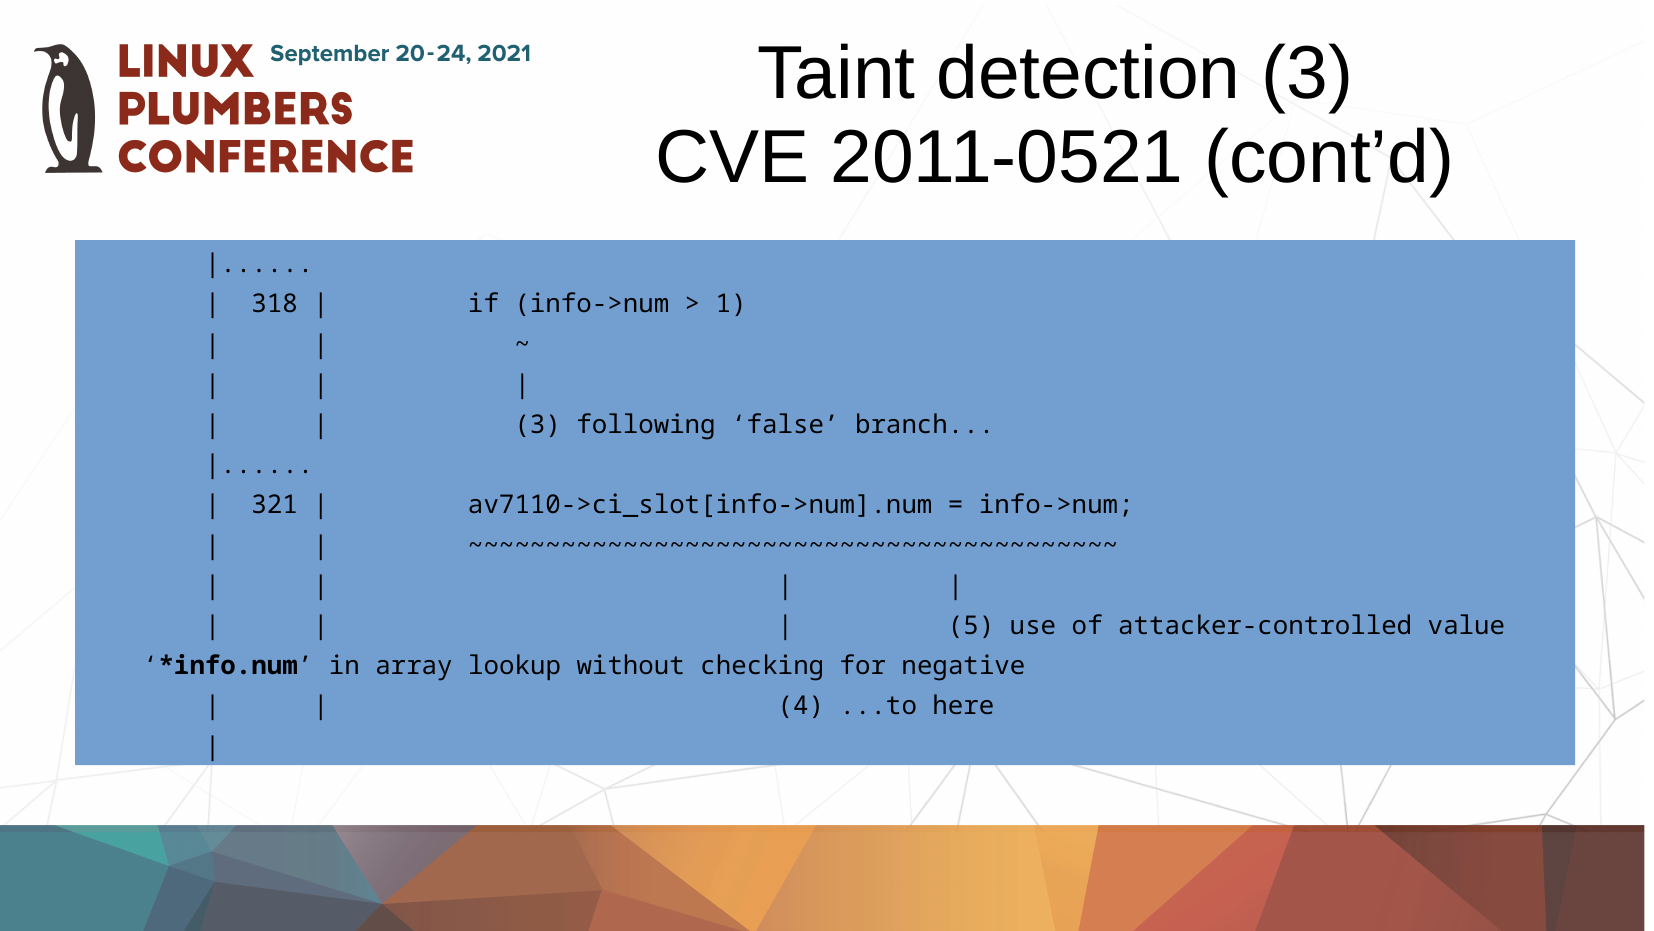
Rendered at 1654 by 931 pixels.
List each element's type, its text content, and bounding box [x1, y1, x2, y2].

text_box |...... | 318 | if (info->num > 1) | | ~ | | | | | (3) following ‘false’ branch... |...... | 321 | av7110->ci_slot[info->num].num = info->num; | | ~~~~~~~~~~~~~~~~~~~~~~~~~~~~~~~~~~~~~~~~~~ | | | | | | | (5) use of attacker-controlled value ‘*info.num’ in array lookup without checking for negative | | (4) ...to here | [75, 240, 1576, 766]
picture [0, 1, 1645, 931]
title Taint detection (3) CVE 2011-0521 (cont’d) [540, 30, 1571, 199]
